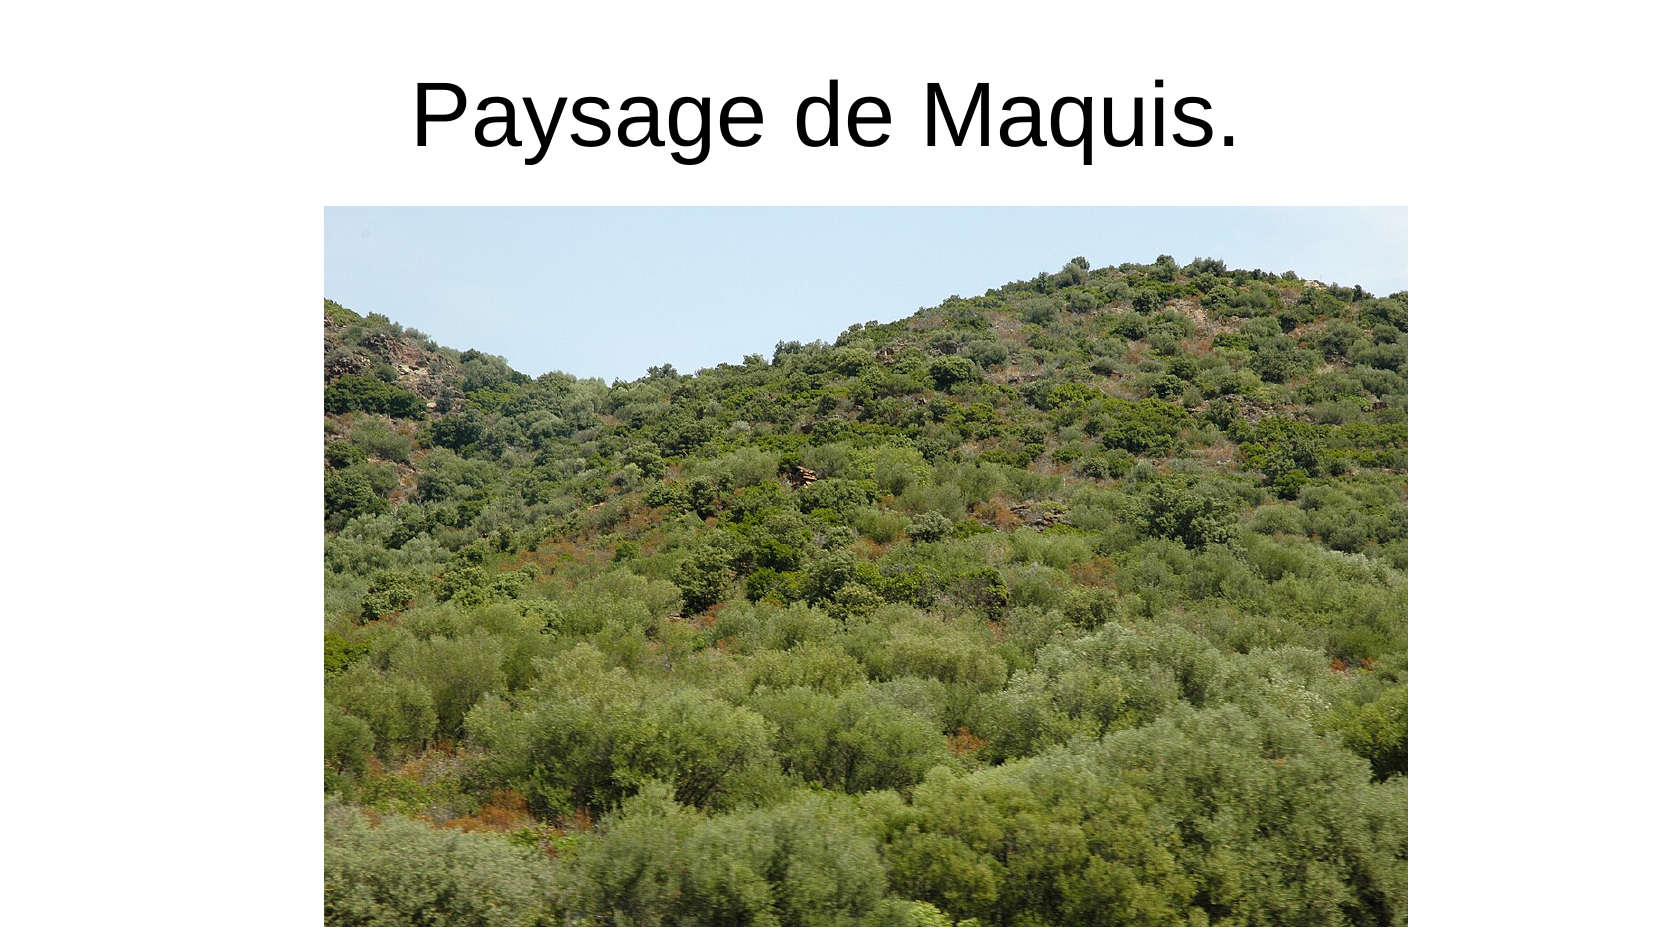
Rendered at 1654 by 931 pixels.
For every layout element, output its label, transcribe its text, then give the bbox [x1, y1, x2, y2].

title Paysage de Maquis. [82, 37, 1571, 193]
picture [324, 206, 1408, 927]
